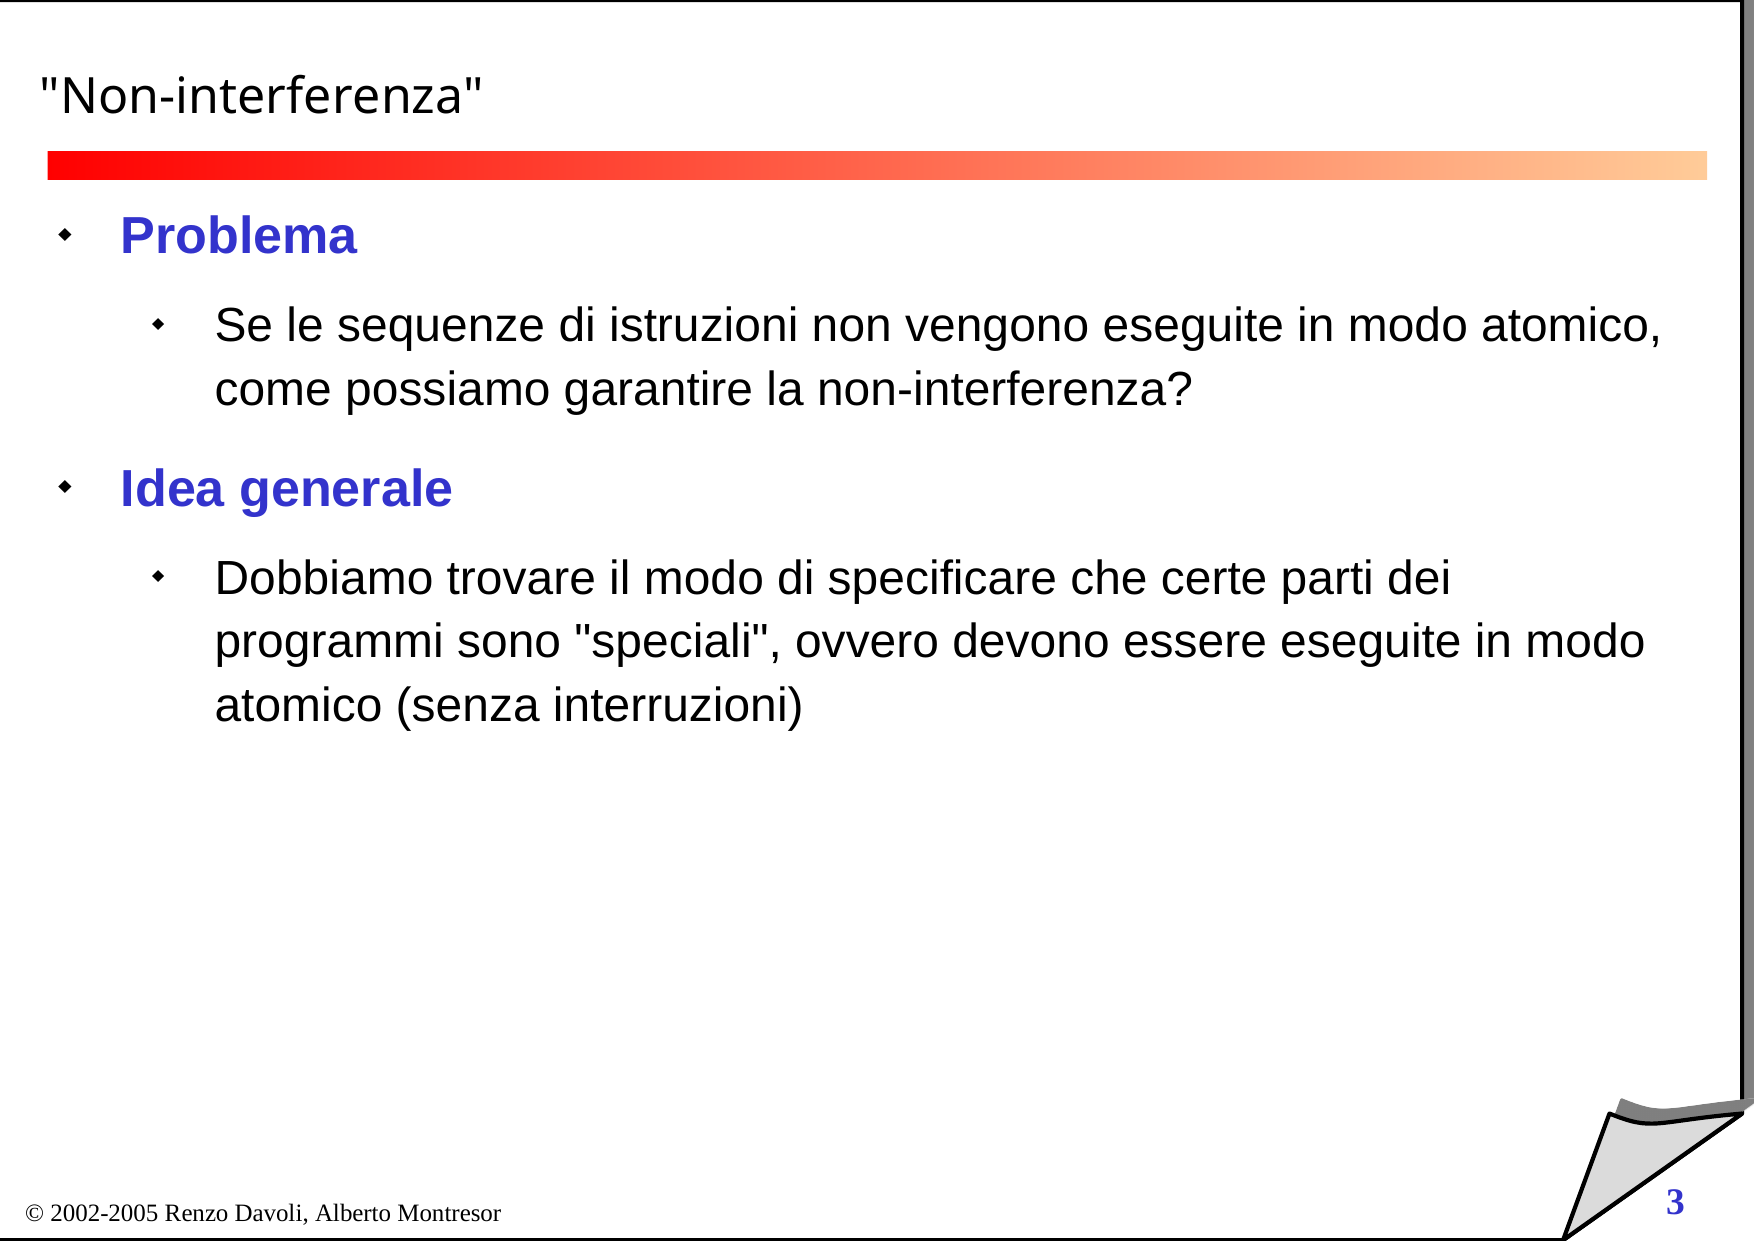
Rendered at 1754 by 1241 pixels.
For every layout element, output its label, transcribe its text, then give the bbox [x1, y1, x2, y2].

list Problema Se le sequenze di istruzioni non vengono eseguite in modo atomico, come possiamo garantire la non-interferenza? Idea generale Dobbiamo trovare il modo di specificare che certe parti dei programmi sono "speciali", ovvero devono essere eseguite in modo atomico (senza interruzioni) [58, 206, 1696, 815]
title "Non-interferenza" [39, 49, 1713, 144]
